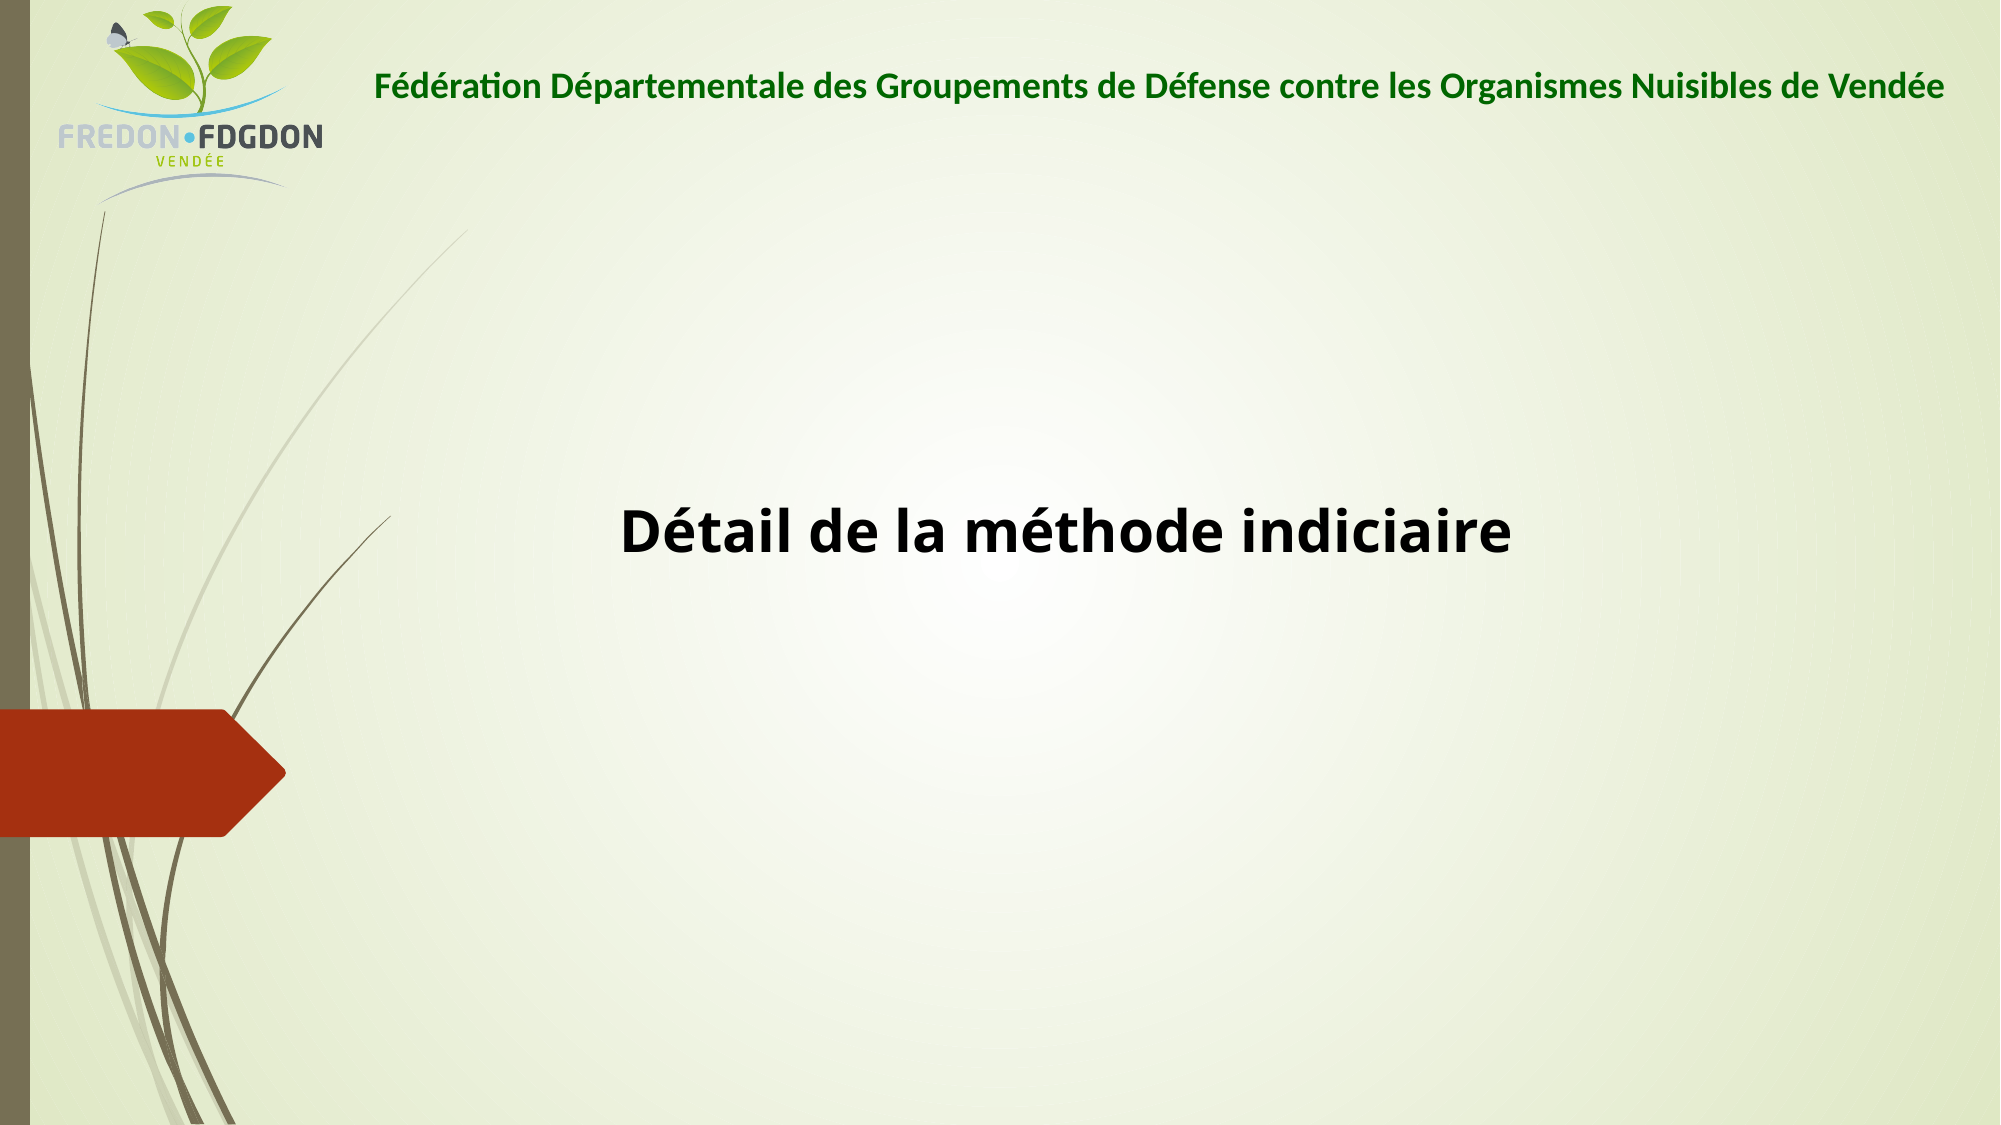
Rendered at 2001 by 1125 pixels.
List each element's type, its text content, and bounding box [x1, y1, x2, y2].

picture [59, 0, 322, 206]
text_box Détail de la méthode indiciaire [605, 487, 1528, 572]
text_box Fédération Départementale des Groupements de Défense contre les Organismes Nuisibles de Vendée [322, 54, 2000, 114]
